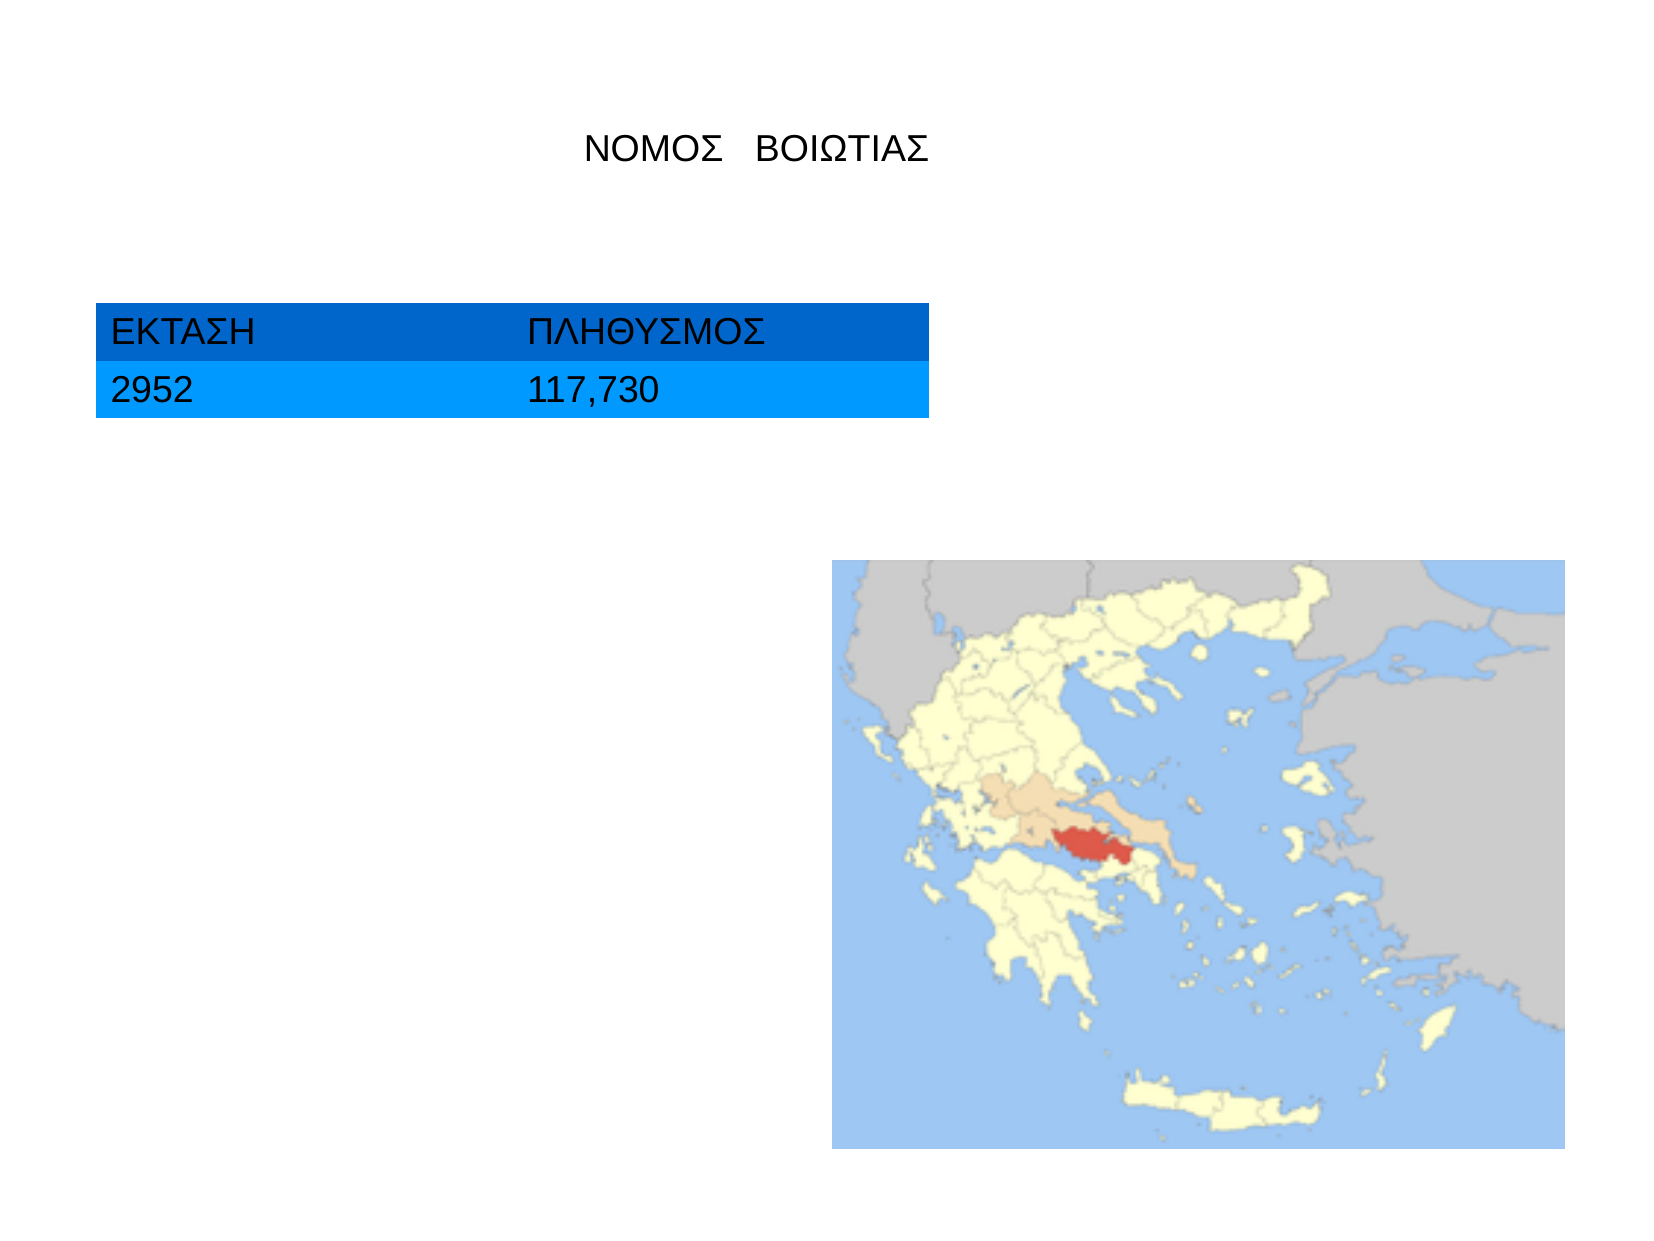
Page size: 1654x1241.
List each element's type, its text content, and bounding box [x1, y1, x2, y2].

text_box [147, 118, 1093, 192]
table_header ΠΛΗΘΥΣΜΟΣ [512, 303, 929, 361]
table_cell 2952 [96, 361, 512, 418]
picture [832, 560, 1565, 1149]
table_cell 117,730 [512, 361, 929, 418]
table_header ΕΚΤΑΣΗ [96, 303, 512, 361]
text_box ΝΟΜΟΣ ΒΟΙΩΤΙΑΣ [568, 120, 945, 178]
